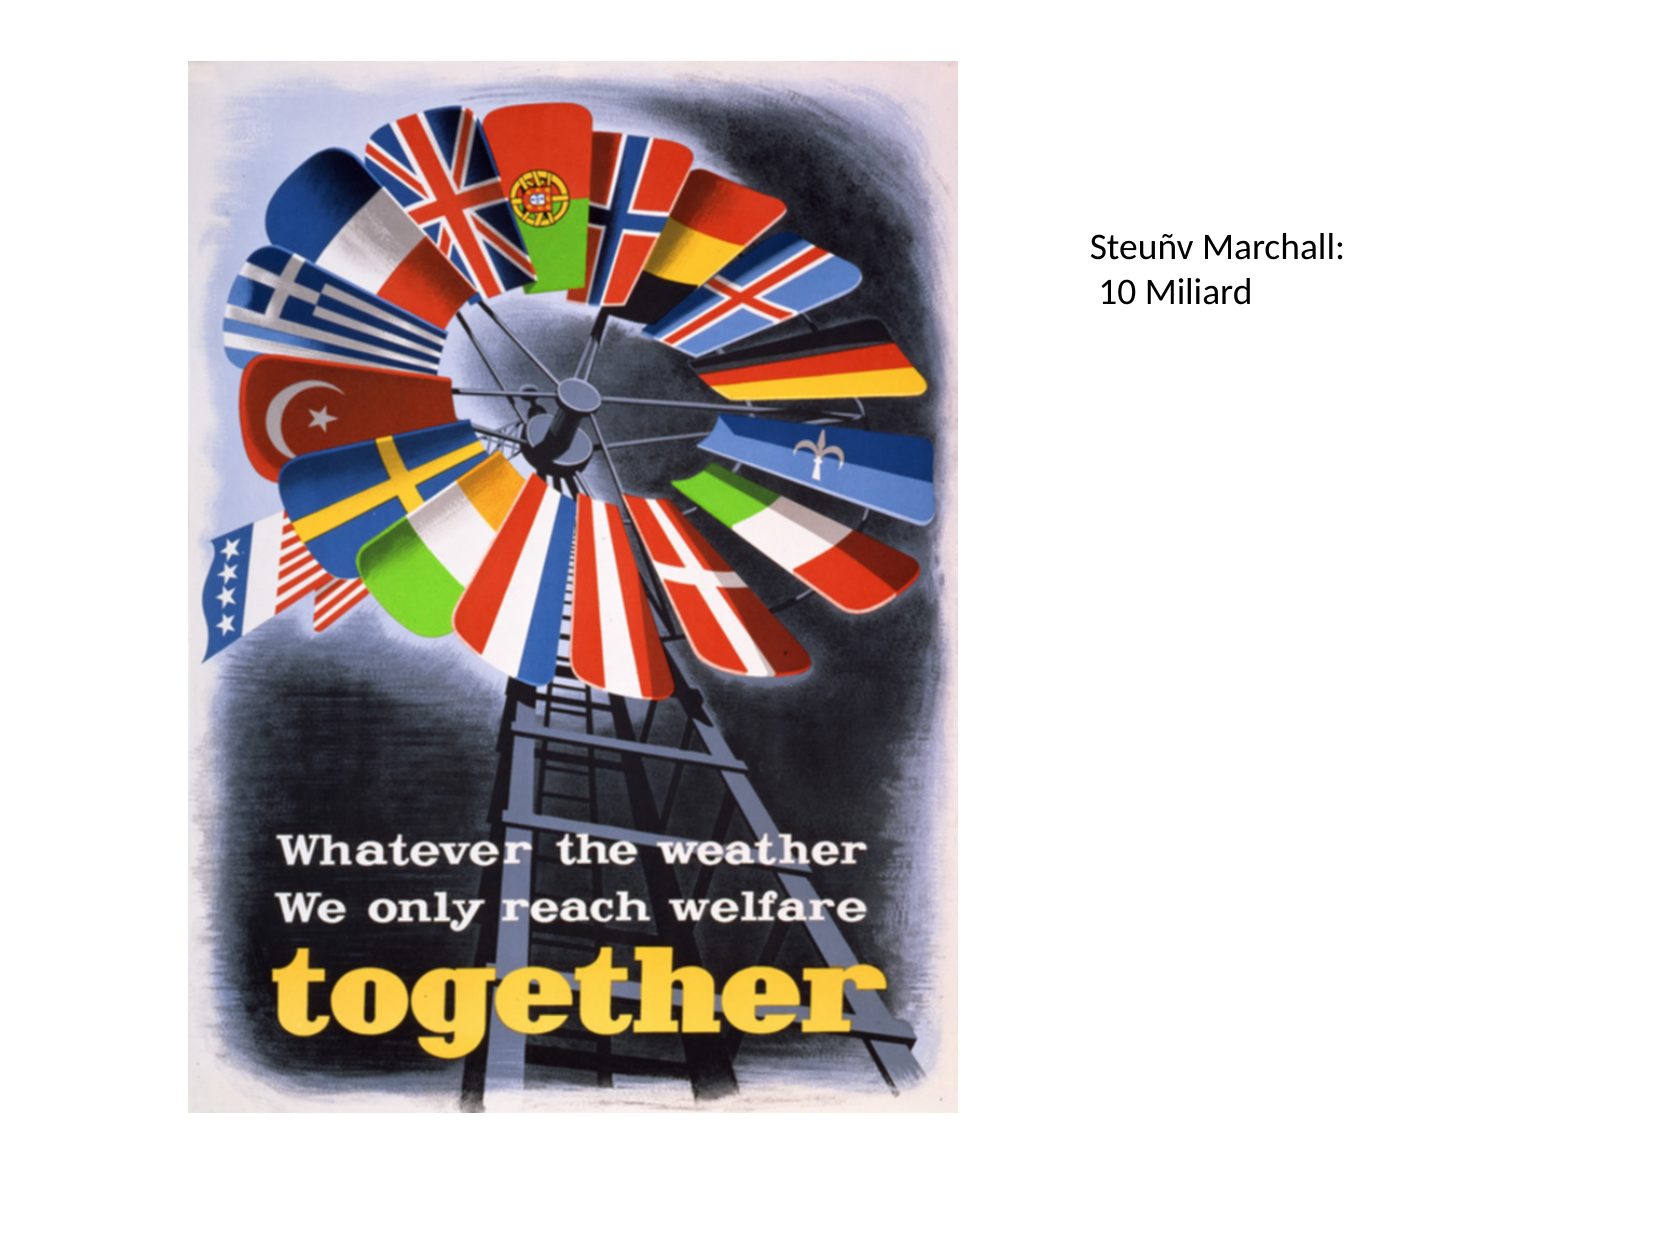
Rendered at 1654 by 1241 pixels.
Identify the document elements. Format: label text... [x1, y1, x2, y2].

text_box Steuñv Marchall: 10 Miliard [1074, 214, 1482, 321]
picture [188, 61, 958, 1113]
